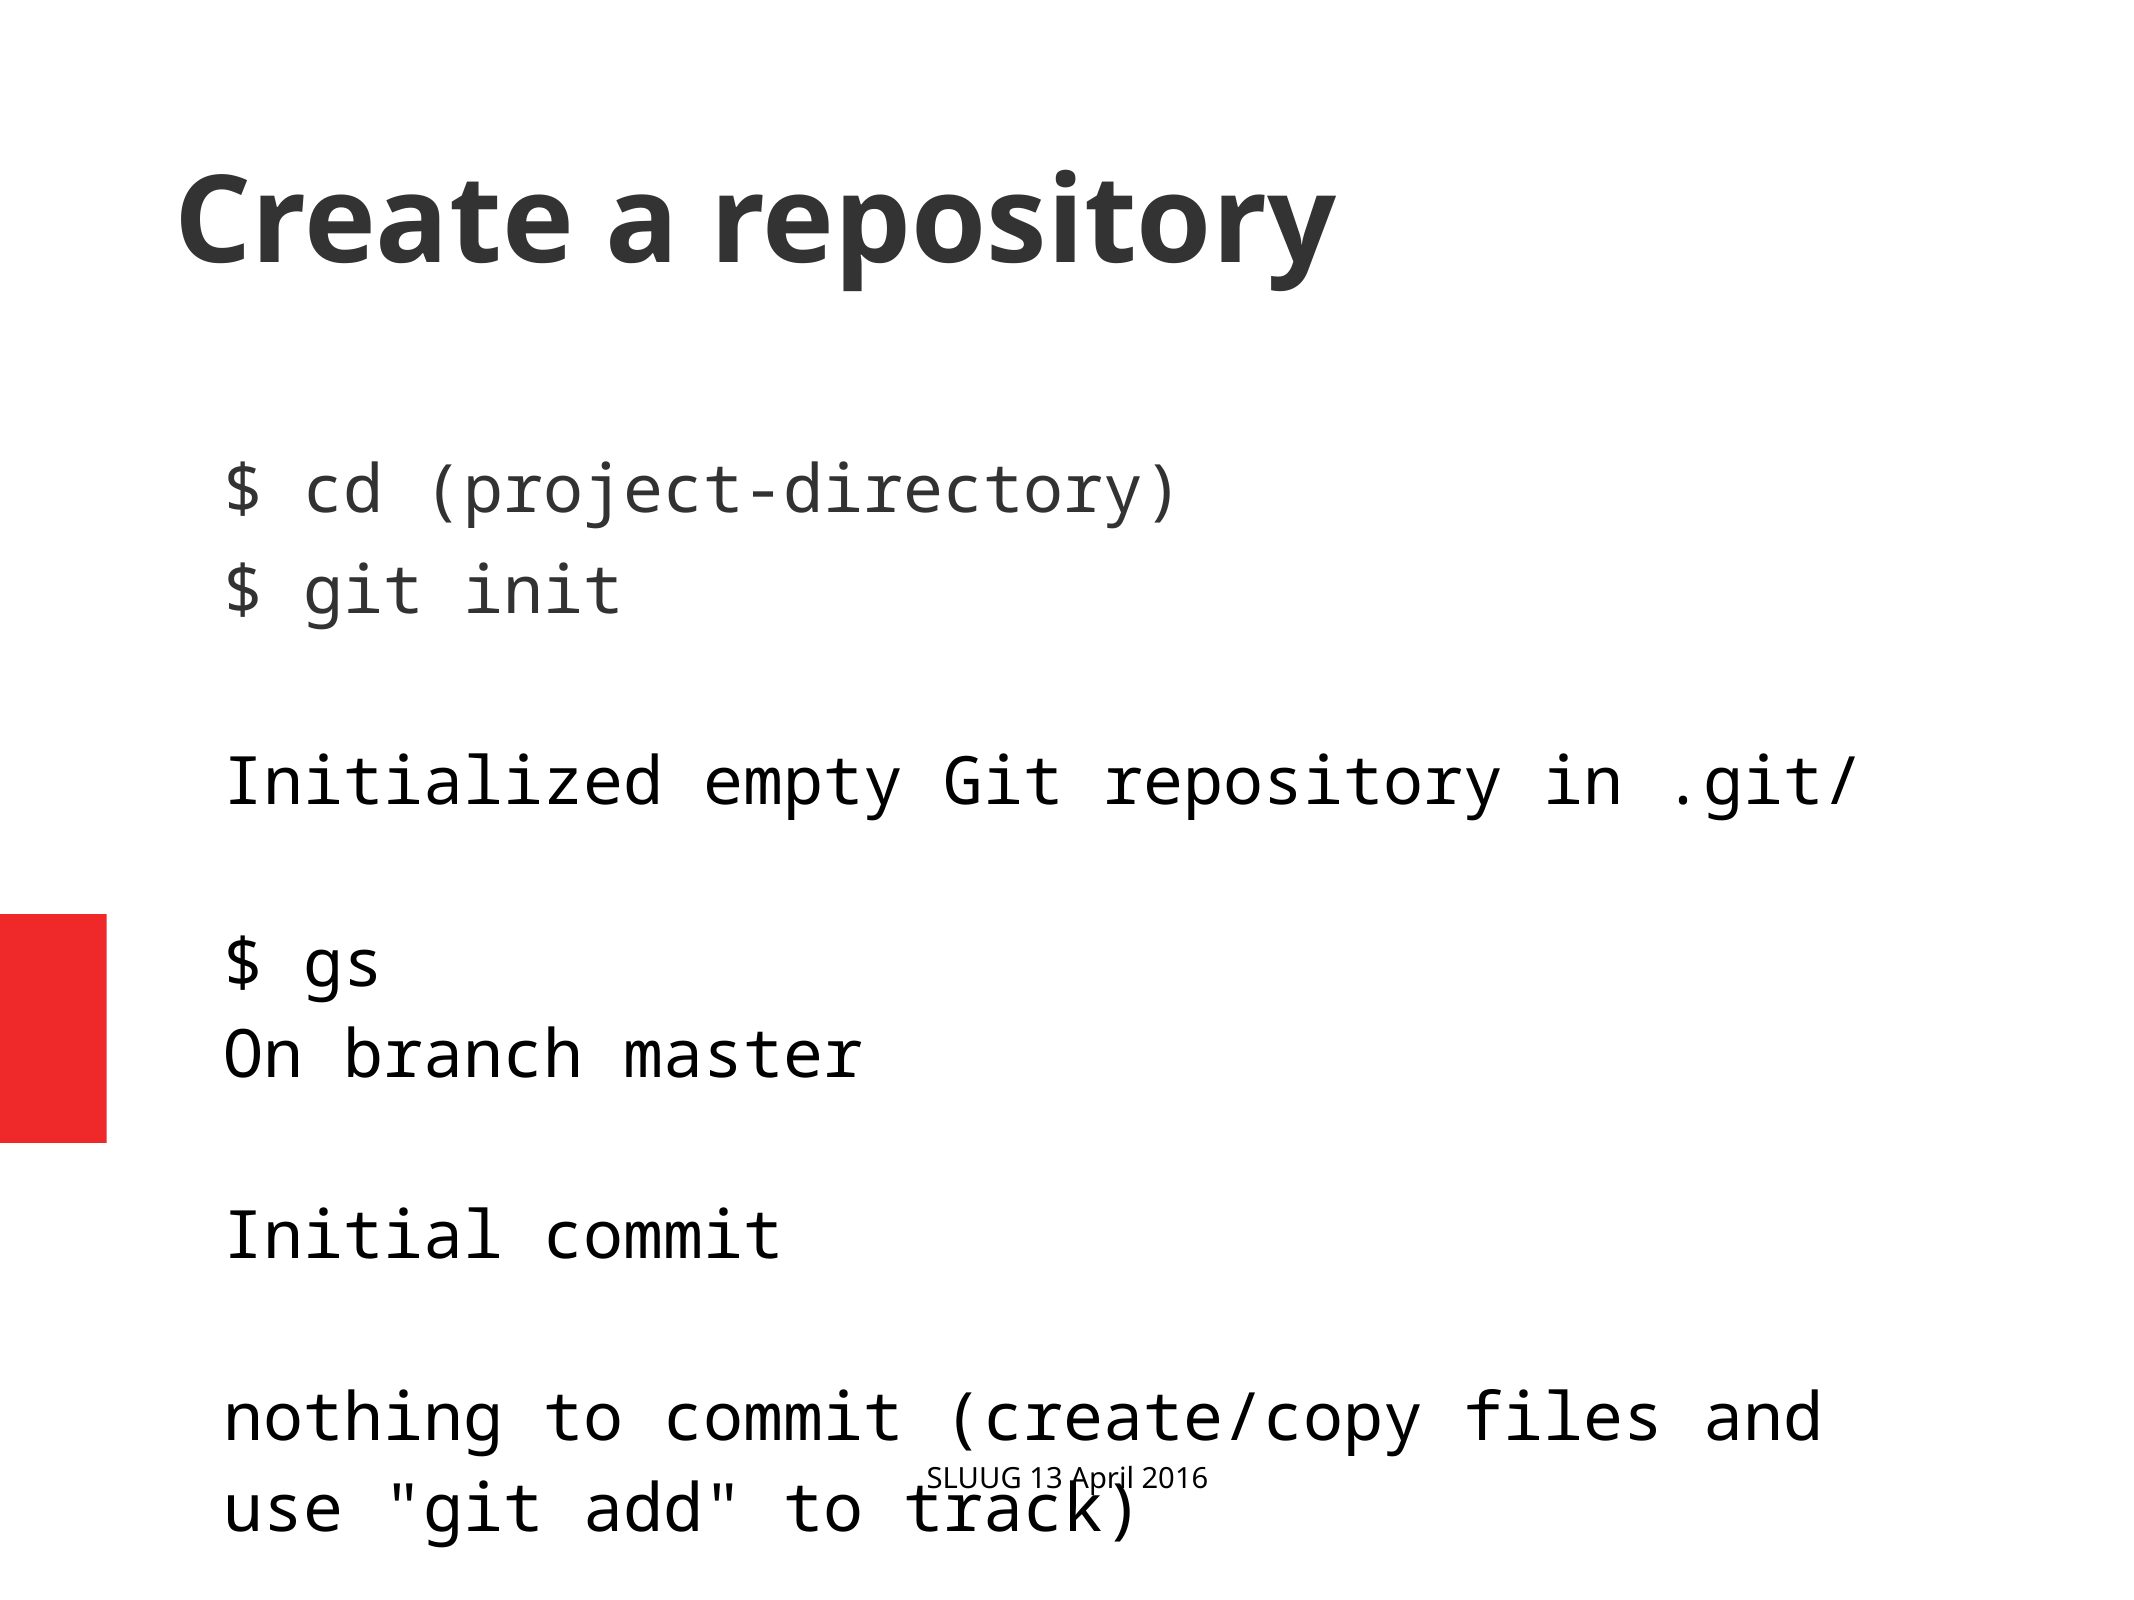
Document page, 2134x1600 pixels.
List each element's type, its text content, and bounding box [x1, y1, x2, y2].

title Create a repository [174, 62, 1988, 368]
text_box $ cd (project-directory) $ git init Initialized empty Git repository in .git/ $ gs On branch master Initial commit nothing to commit (create/copy files and use "git add" to track) [208, 423, 1990, 1417]
